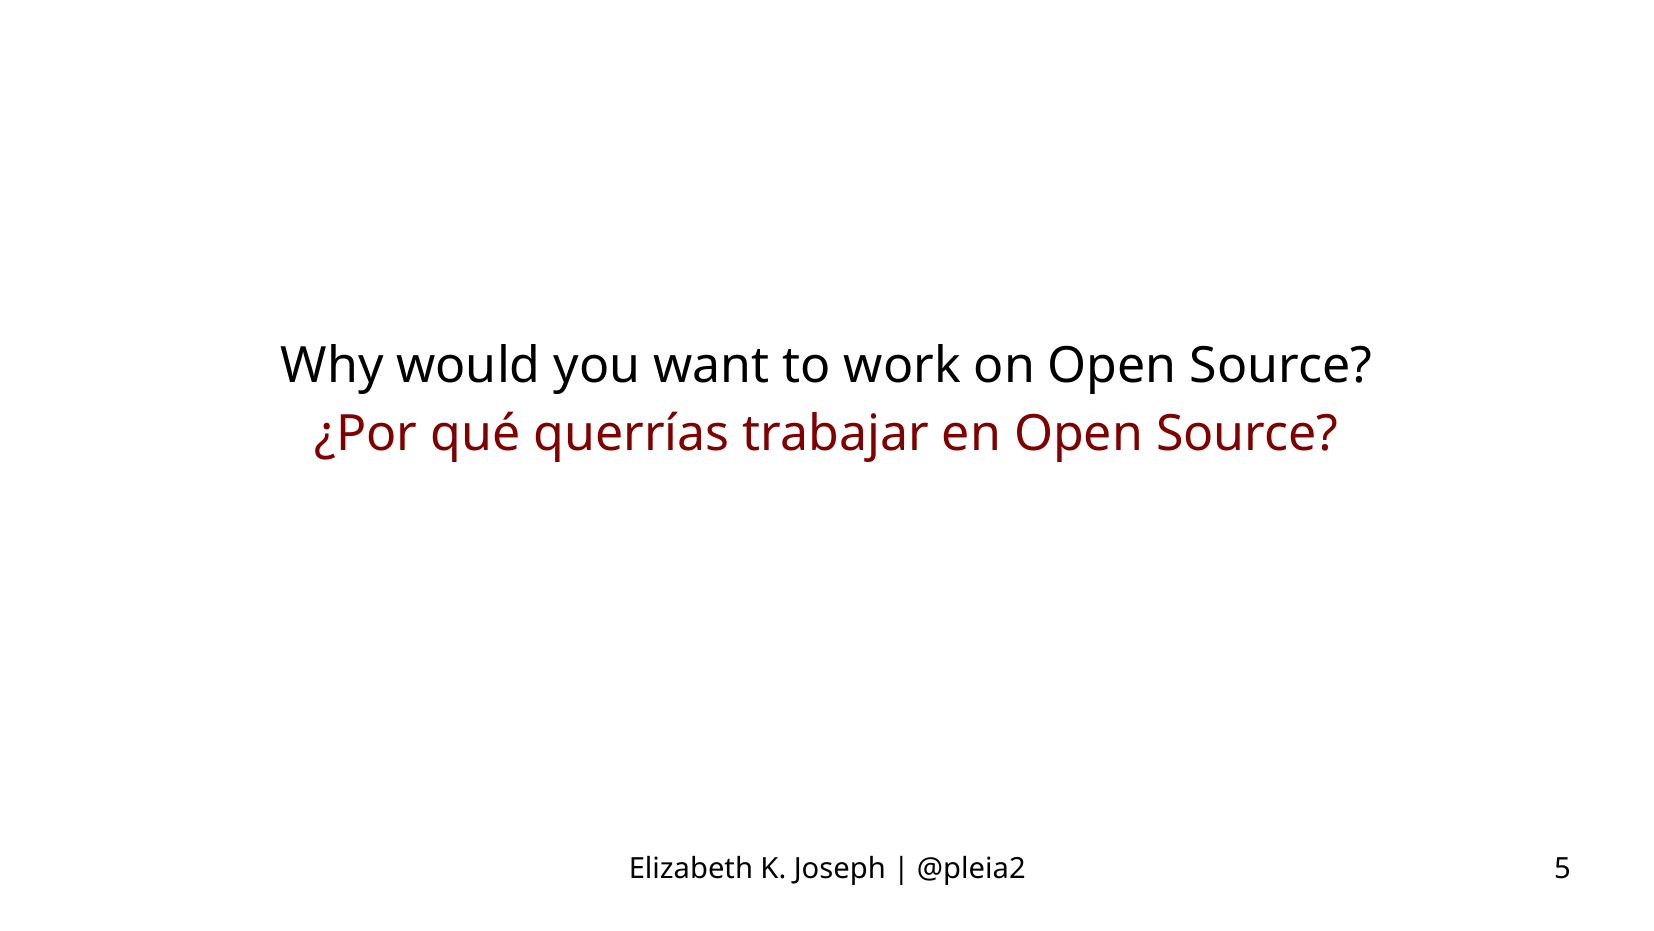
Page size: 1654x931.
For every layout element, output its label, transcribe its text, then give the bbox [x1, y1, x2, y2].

subtitle Why would you want to work on Open Source? ¿Por qué querrías trabajar en Open Source? [82, 37, 1571, 758]
